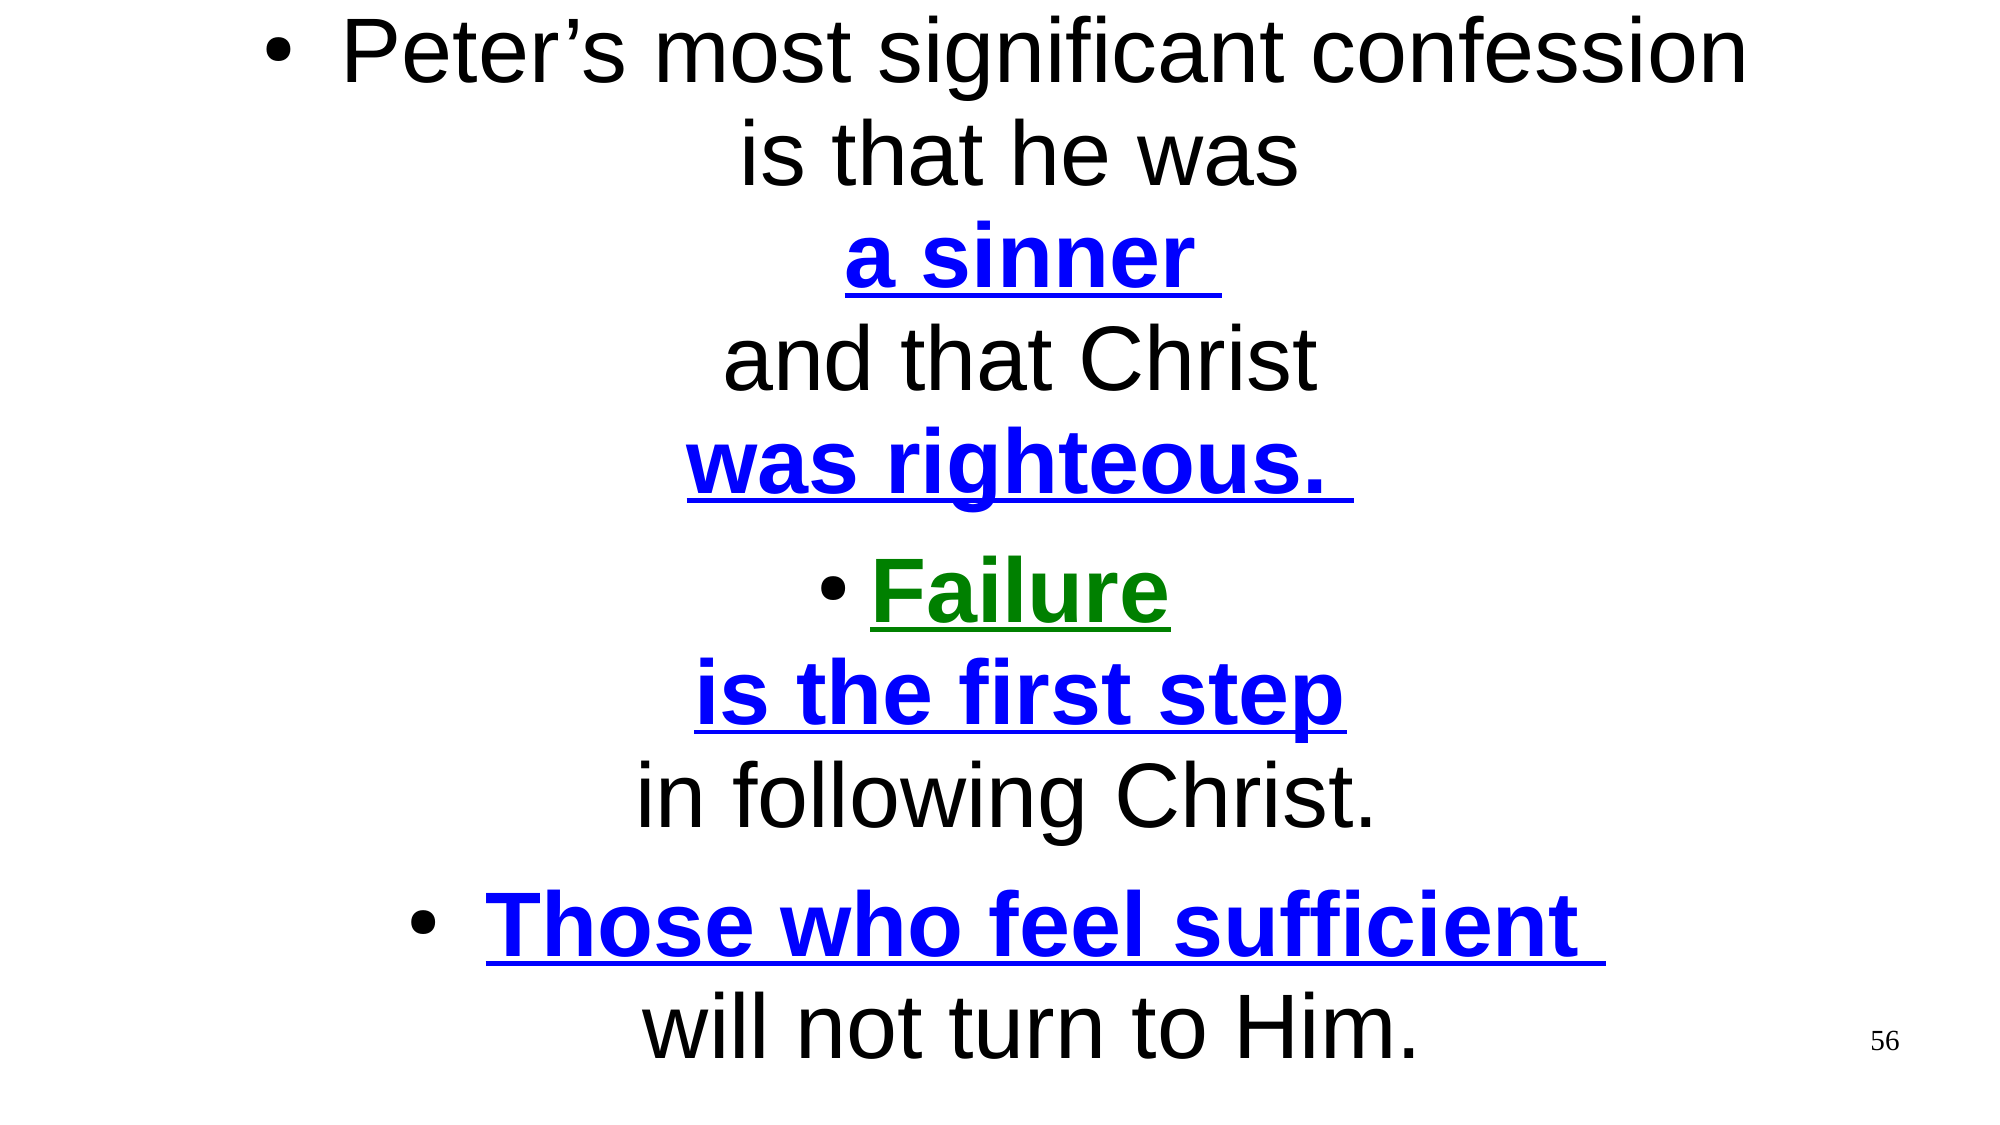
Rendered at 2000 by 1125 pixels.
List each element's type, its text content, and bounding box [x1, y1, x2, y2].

list Peter’s most significant confession is that he was a sinner and that Christ was righteous. Failure is the first step in following Christ. Those who feel sufficient will not turn to Him. [0, 0, 1996, 1123]
